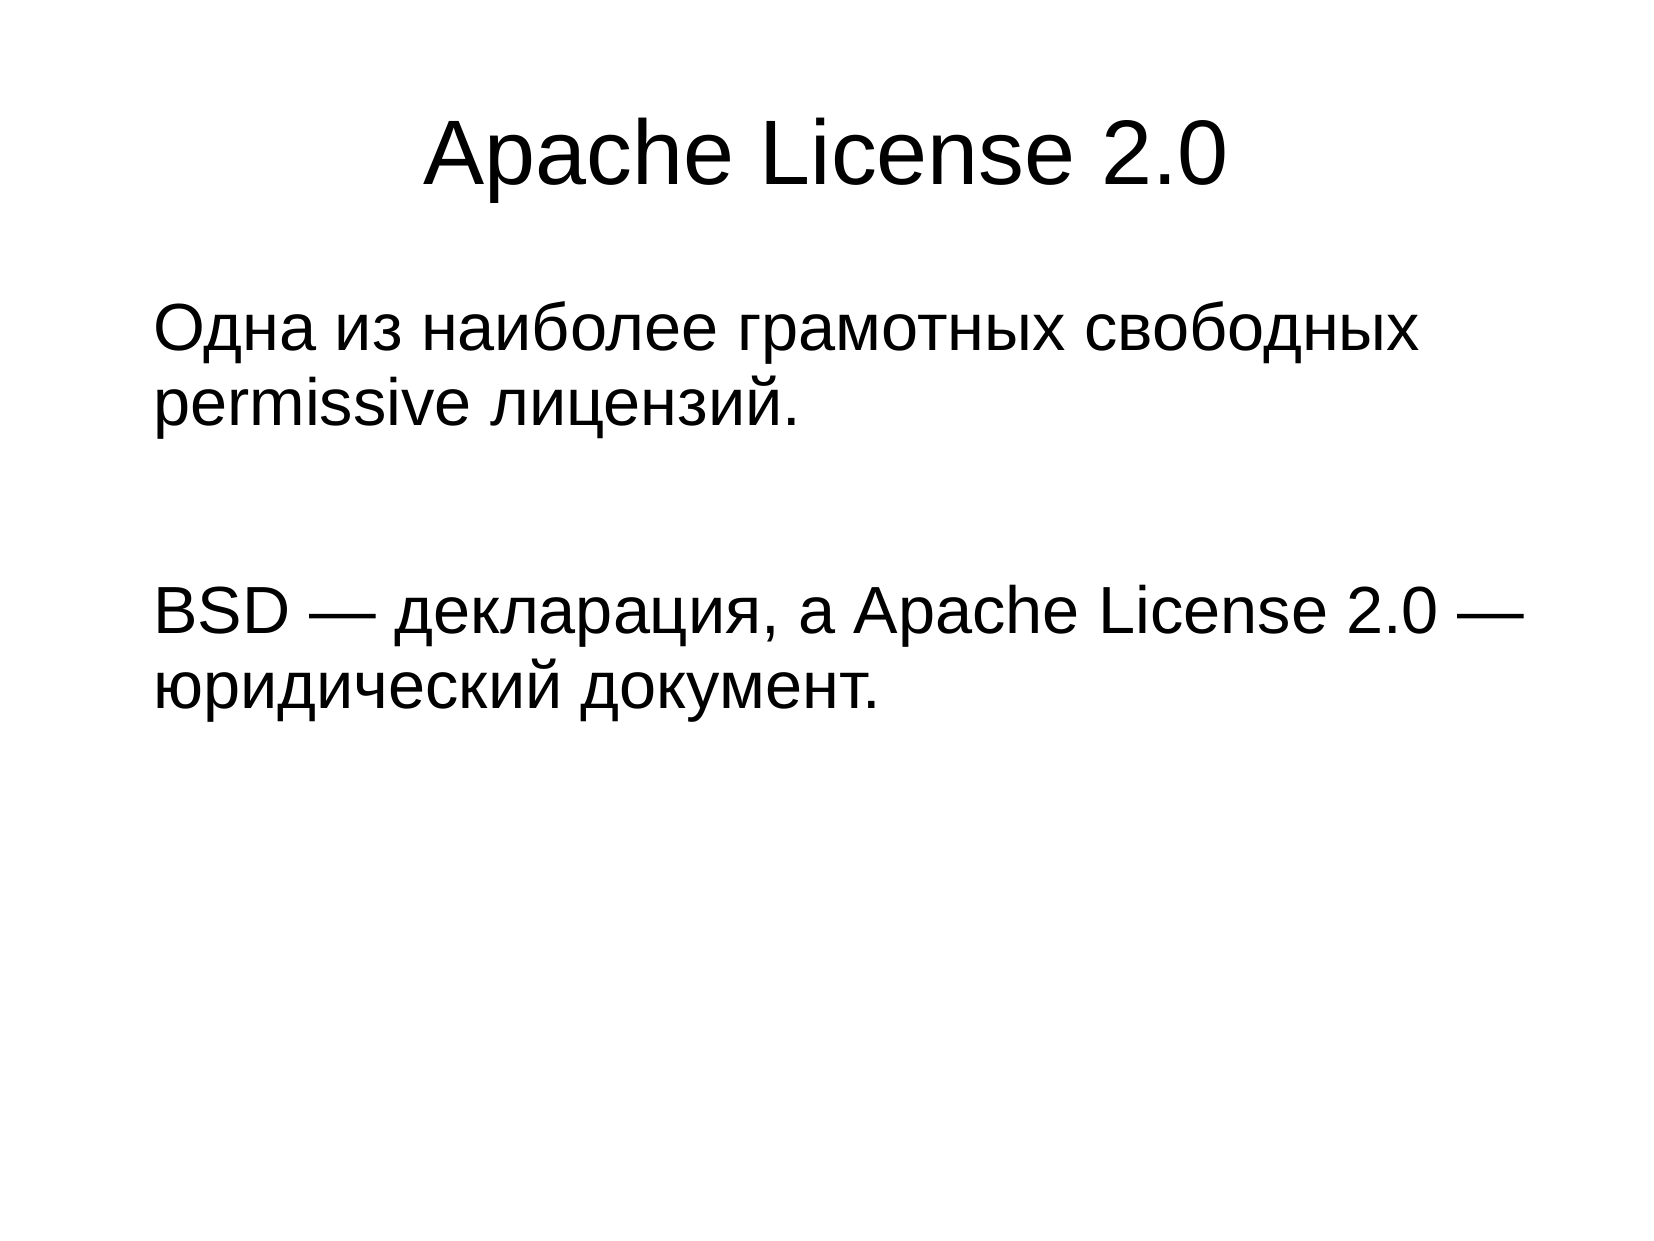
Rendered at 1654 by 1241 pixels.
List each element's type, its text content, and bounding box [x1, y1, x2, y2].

title Apache License 2.0 [82, 49, 1571, 257]
list Одна из наиболее грамотных свободных permissive лицензий. BSD — декларация, а Apache License 2.0 — юридический документ. [82, 290, 1571, 1010]
